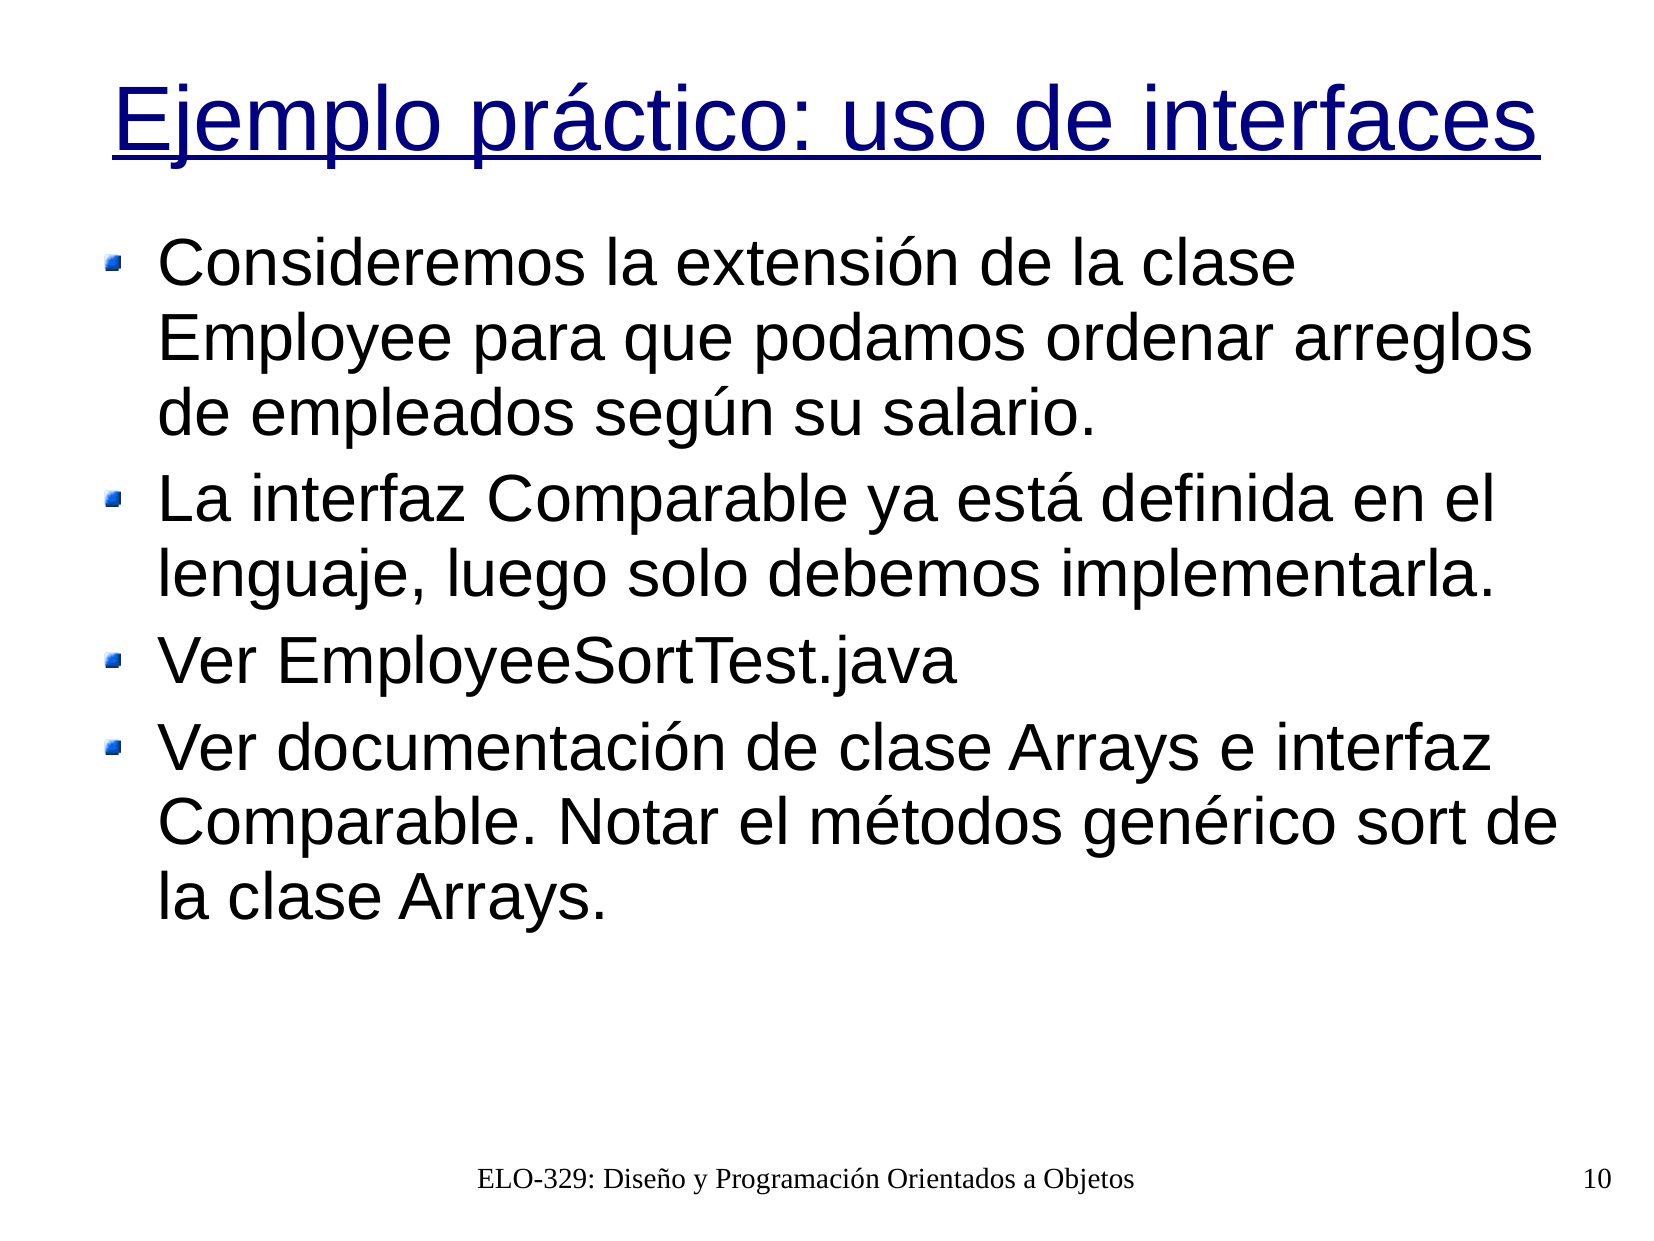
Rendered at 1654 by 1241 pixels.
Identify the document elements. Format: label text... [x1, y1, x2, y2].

title Ejemplo práctico: uso de interfaces [82, 49, 1571, 188]
list Consideremos la extensión de la clase Employee para que podamos ordenar arreglos de empleados según su salario. La interfaz Comparable ya está definida en el lenguaje, luego solo debemos implementarla. Ver EmployeeSortTest.java Ver documentación de clase Arrays e interfaz Comparable. Notar el métodos genérico sort de la clase Arrays. [86, 225, 1576, 1088]
